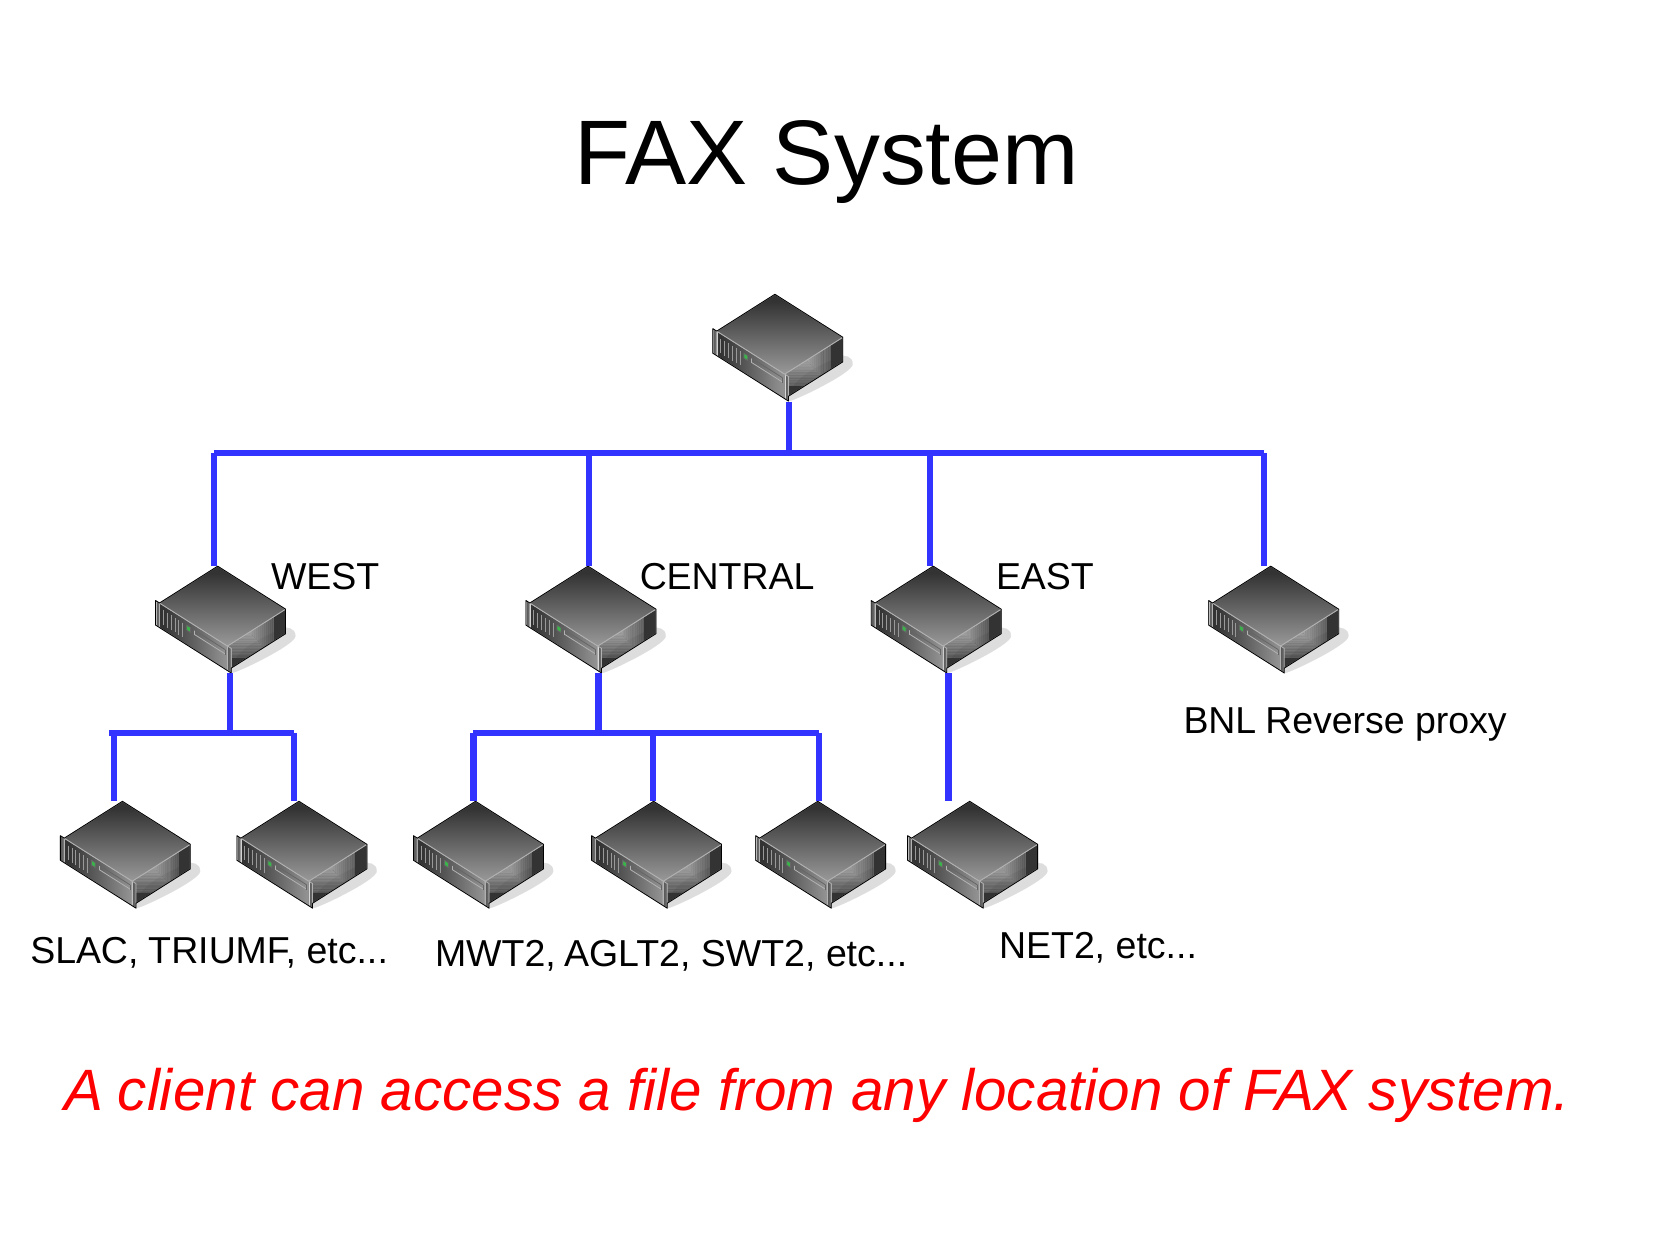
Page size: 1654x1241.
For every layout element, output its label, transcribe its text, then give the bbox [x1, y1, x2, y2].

picture [525, 565, 666, 674]
text_box SLAC, TRIUMF, etc... [15, 921, 404, 979]
title FAX System [82, 49, 1571, 257]
text_box EAST [981, 548, 1110, 606]
picture [755, 800, 896, 909]
text_box BNL Reverse proxy [1168, 692, 1521, 750]
picture [712, 293, 853, 402]
text_box NET2, etc... [984, 917, 1213, 974]
picture [591, 800, 732, 909]
picture [1208, 565, 1349, 674]
picture [236, 800, 377, 909]
picture [870, 565, 1011, 674]
picture [155, 565, 296, 674]
text_box MWT2, AGLT2, SWT2, etc... [420, 924, 924, 982]
text_box CENTRAL [624, 548, 830, 606]
picture [907, 800, 1048, 909]
picture [413, 800, 554, 909]
text_box A client can access a file from any location of FAX system. [49, 1050, 1611, 1130]
picture [59, 800, 201, 909]
text_box WEST [256, 548, 395, 606]
